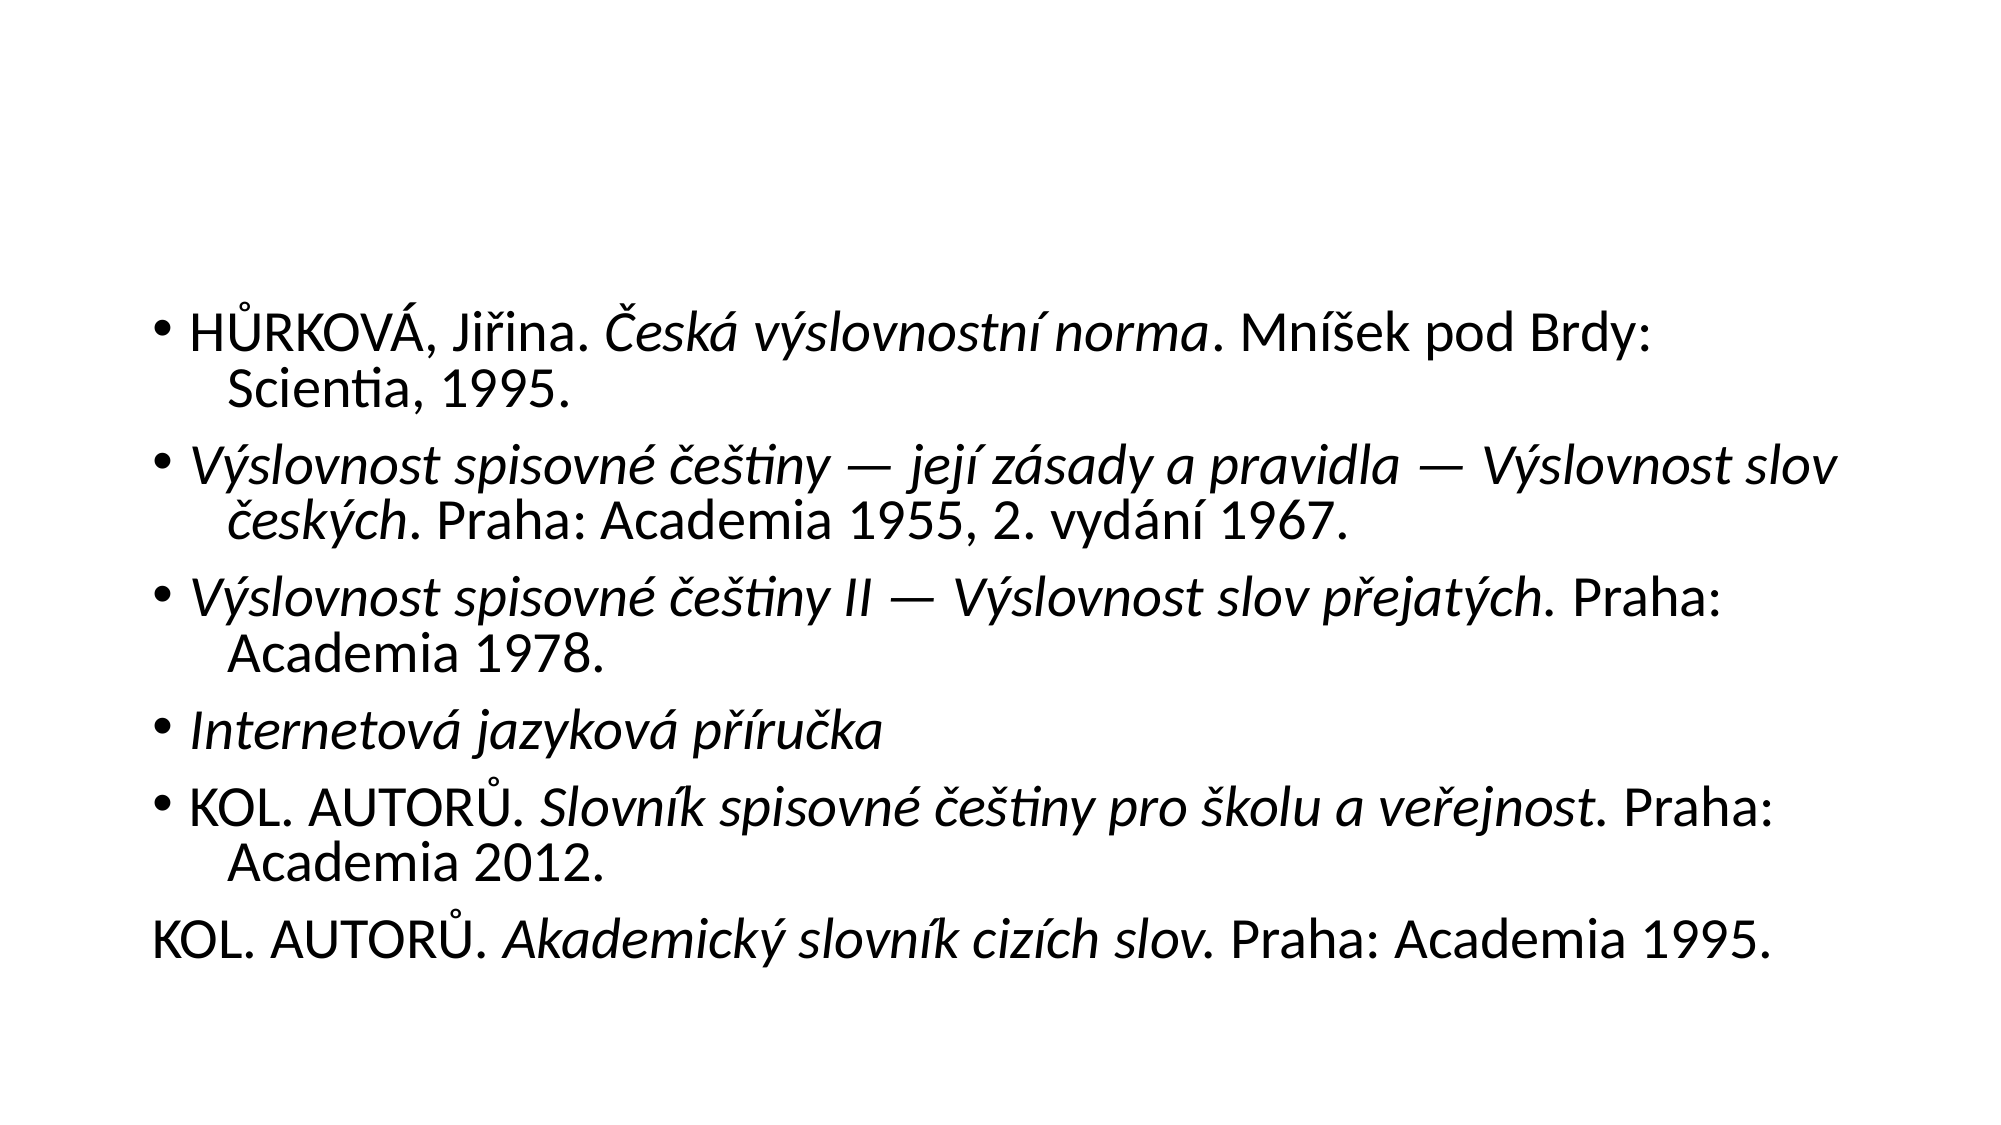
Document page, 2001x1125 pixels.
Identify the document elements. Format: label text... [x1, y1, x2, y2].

list HŮRKOVÁ, Jiřina. Česká výslovnostní norma. Mníšek pod Brdy: Scientia, 1995. Výslovnost spisovné češtiny — její zásady a pravidla — Výslovnost slov českých. Praha: Academia 1955, 2. vydání 1967. Výslovnost spisovné češtiny II — Výslovnost slov přejatých. Praha: Academia 1978. Internetová jazyková příručka KOL. AUTORŮ. Slovník spisovné češtiny pro školu a veřejnost. Praha: Academia 2012. KOL. AUTORŮ. Akademický slovník cizích slov. Praha: Academia 1995. [137, 299, 1863, 1014]
